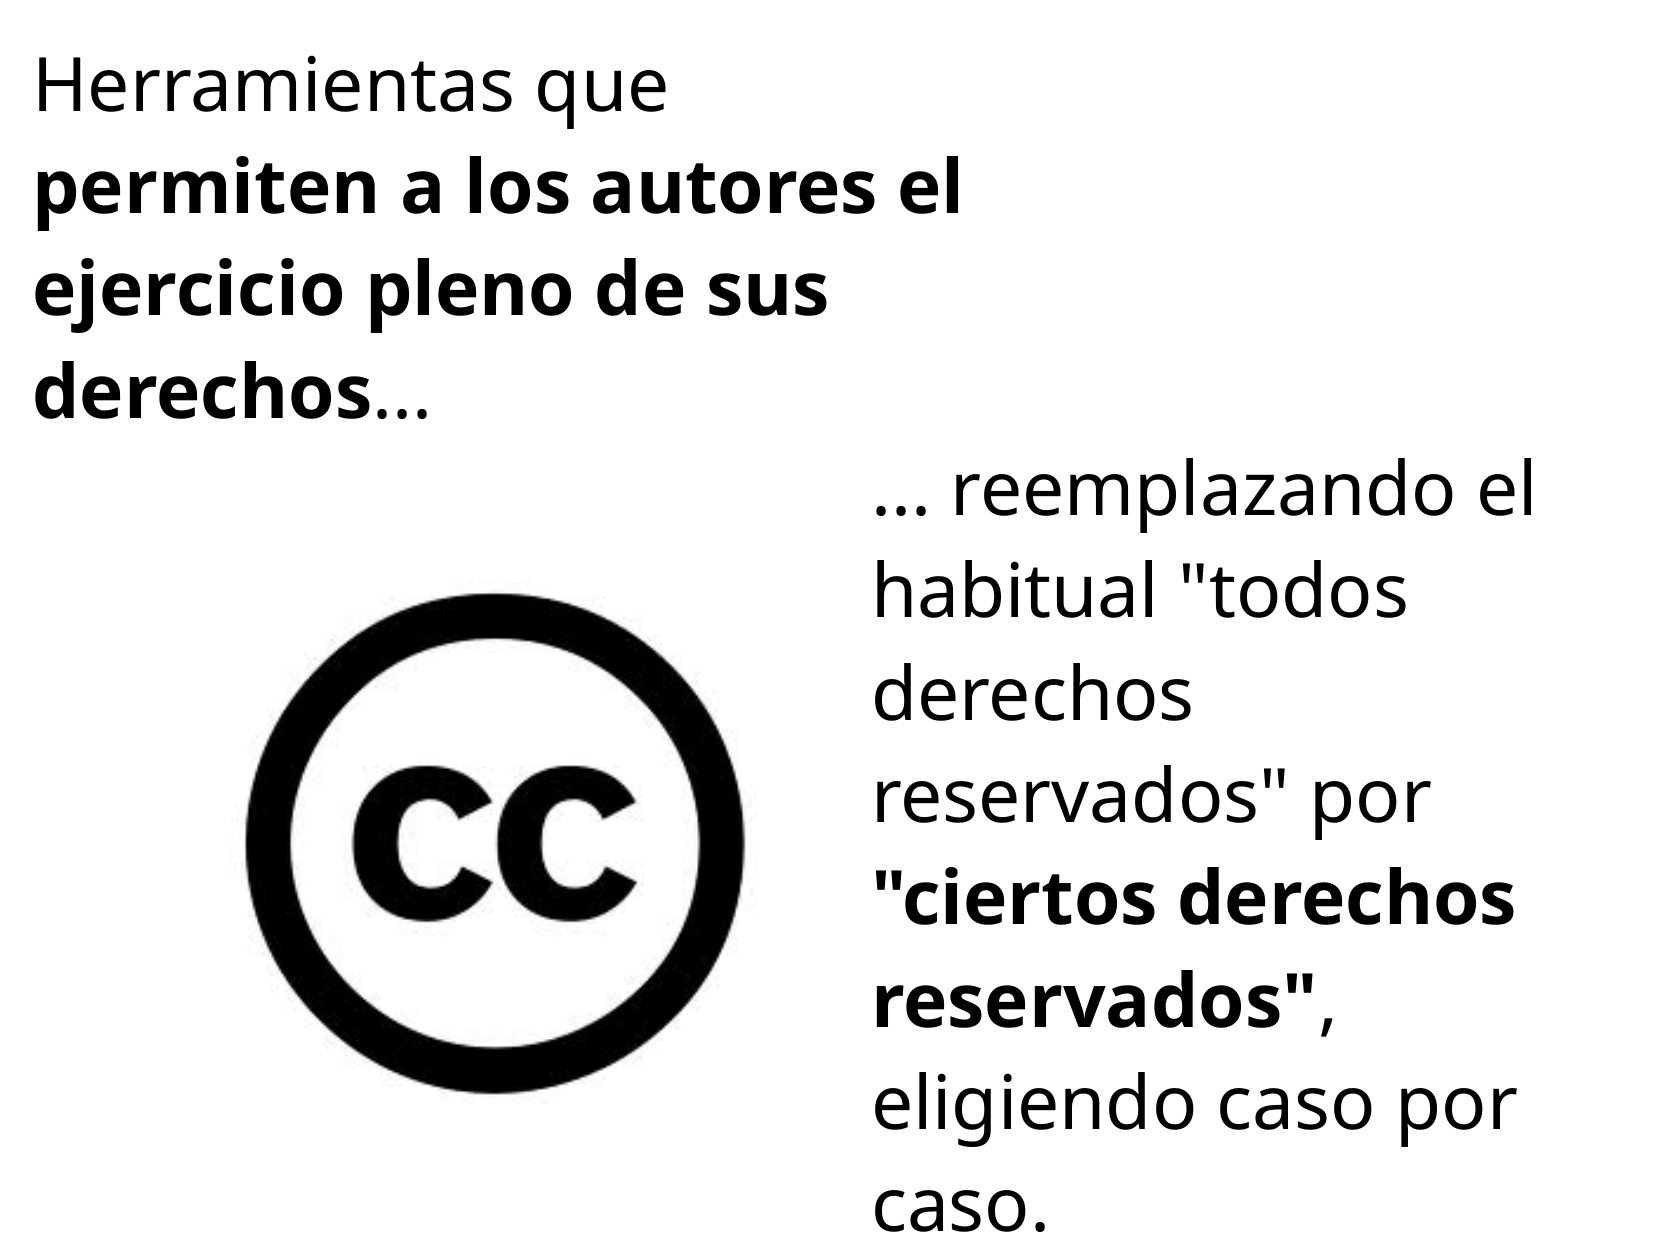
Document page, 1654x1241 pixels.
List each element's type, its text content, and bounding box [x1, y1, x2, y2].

text_box Herramientas que permiten a los autores el ejercicio pleno de sus derechos... [17, 23, 1028, 388]
text_box ... reemplazando el habitual "todos derechos reservados" por "ciertos derechos reservados", eligiendo caso por caso. [856, 427, 1644, 1142]
picture [230, 578, 762, 1104]
